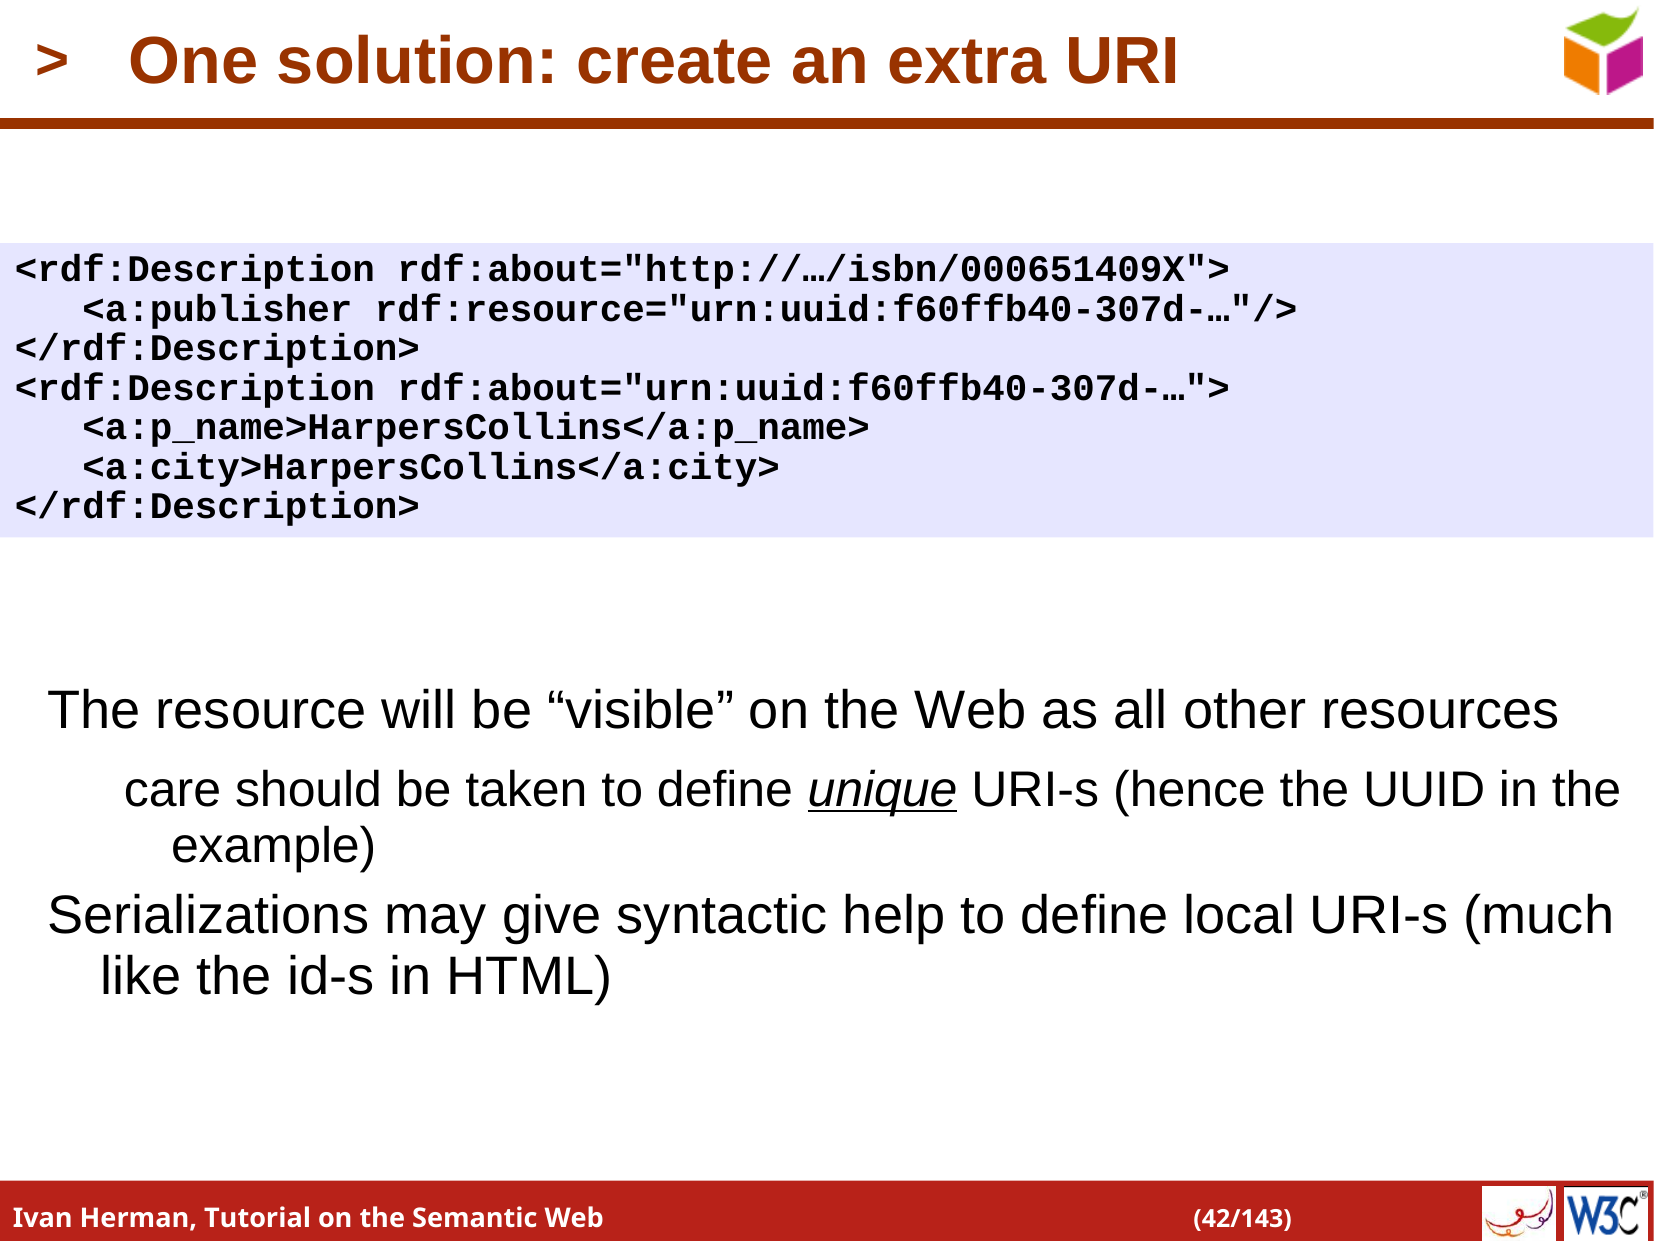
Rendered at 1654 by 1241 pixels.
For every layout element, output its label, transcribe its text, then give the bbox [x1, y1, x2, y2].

list The resource will be “visible” on the Web as all other resources care should be taken to define unique URI-s (hence the UUID in the example) Serializations may give syntactic help to define local URI-s (much like the id-s in HTML) [29, 679, 1624, 1006]
picture [1564, 5, 1643, 95]
text_box <rdf:Description rdf:about="http://…/isbn/000651409X"> <a:publisher rdf:resource="urn:uuid:f60ffb40-307d-…"/> </rdf:Description> <rdf:Description rdf:about="urn:uuid:f60ffb40-307d-…"> <a:p_name>HarpersCollins</a:p_name> <a:city>HarpersCollins</a:city> </rdf:Description> [0, 243, 1654, 538]
picture [1564, 1186, 1648, 1241]
title One solution: create an extra URI [93, 0, 1493, 119]
picture [1482, 1186, 1556, 1241]
